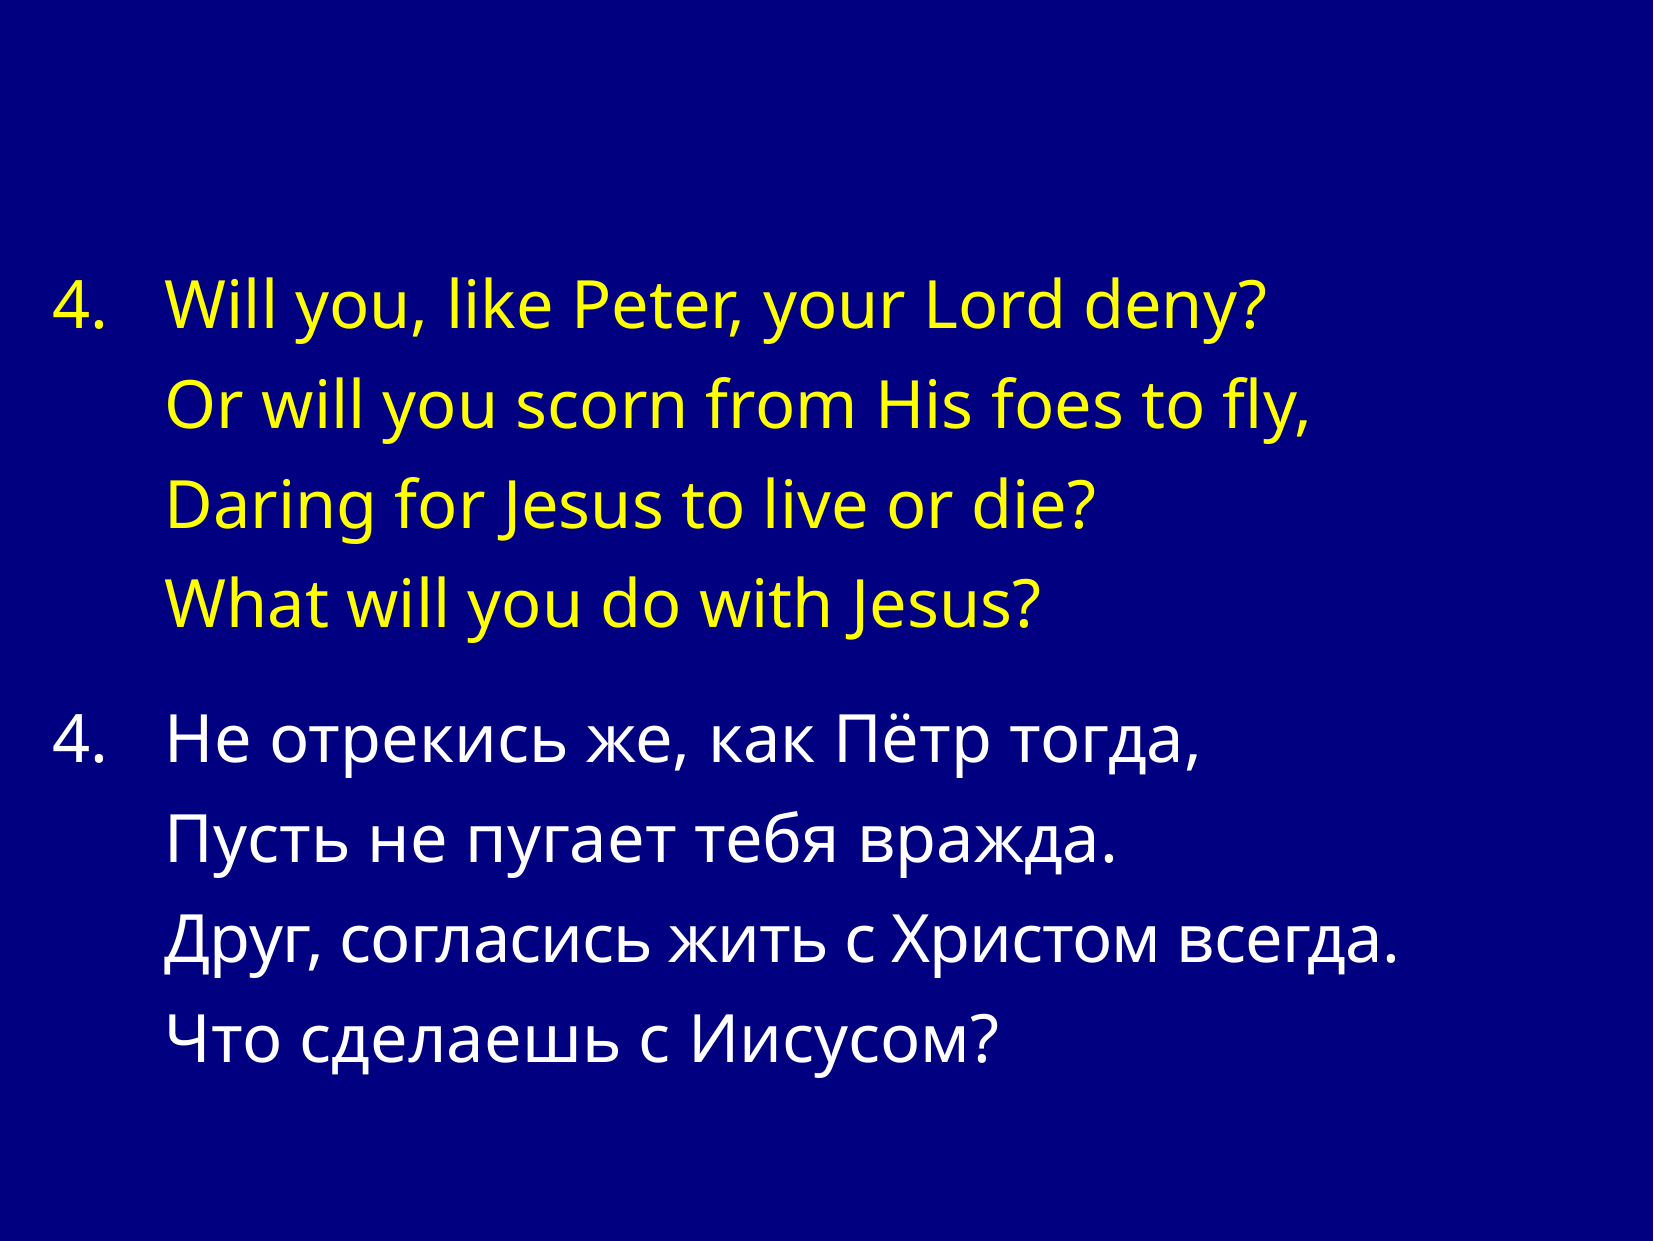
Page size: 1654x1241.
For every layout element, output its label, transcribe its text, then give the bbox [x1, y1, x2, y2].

text_box 4. Не отрекись же, как Пётр тогда, Пусть не пугает тебя вражда. Друг, согласись жить с Христом всегда. Что сделаешь с Иисусом? [37, 675, 1653, 1163]
text_box 4. Will you, like Peter, your Lord deny? Or will you scorn from His foes to fly, Daring for Jesus to live or die? What will you do with Jesus? [37, 150, 1653, 638]
